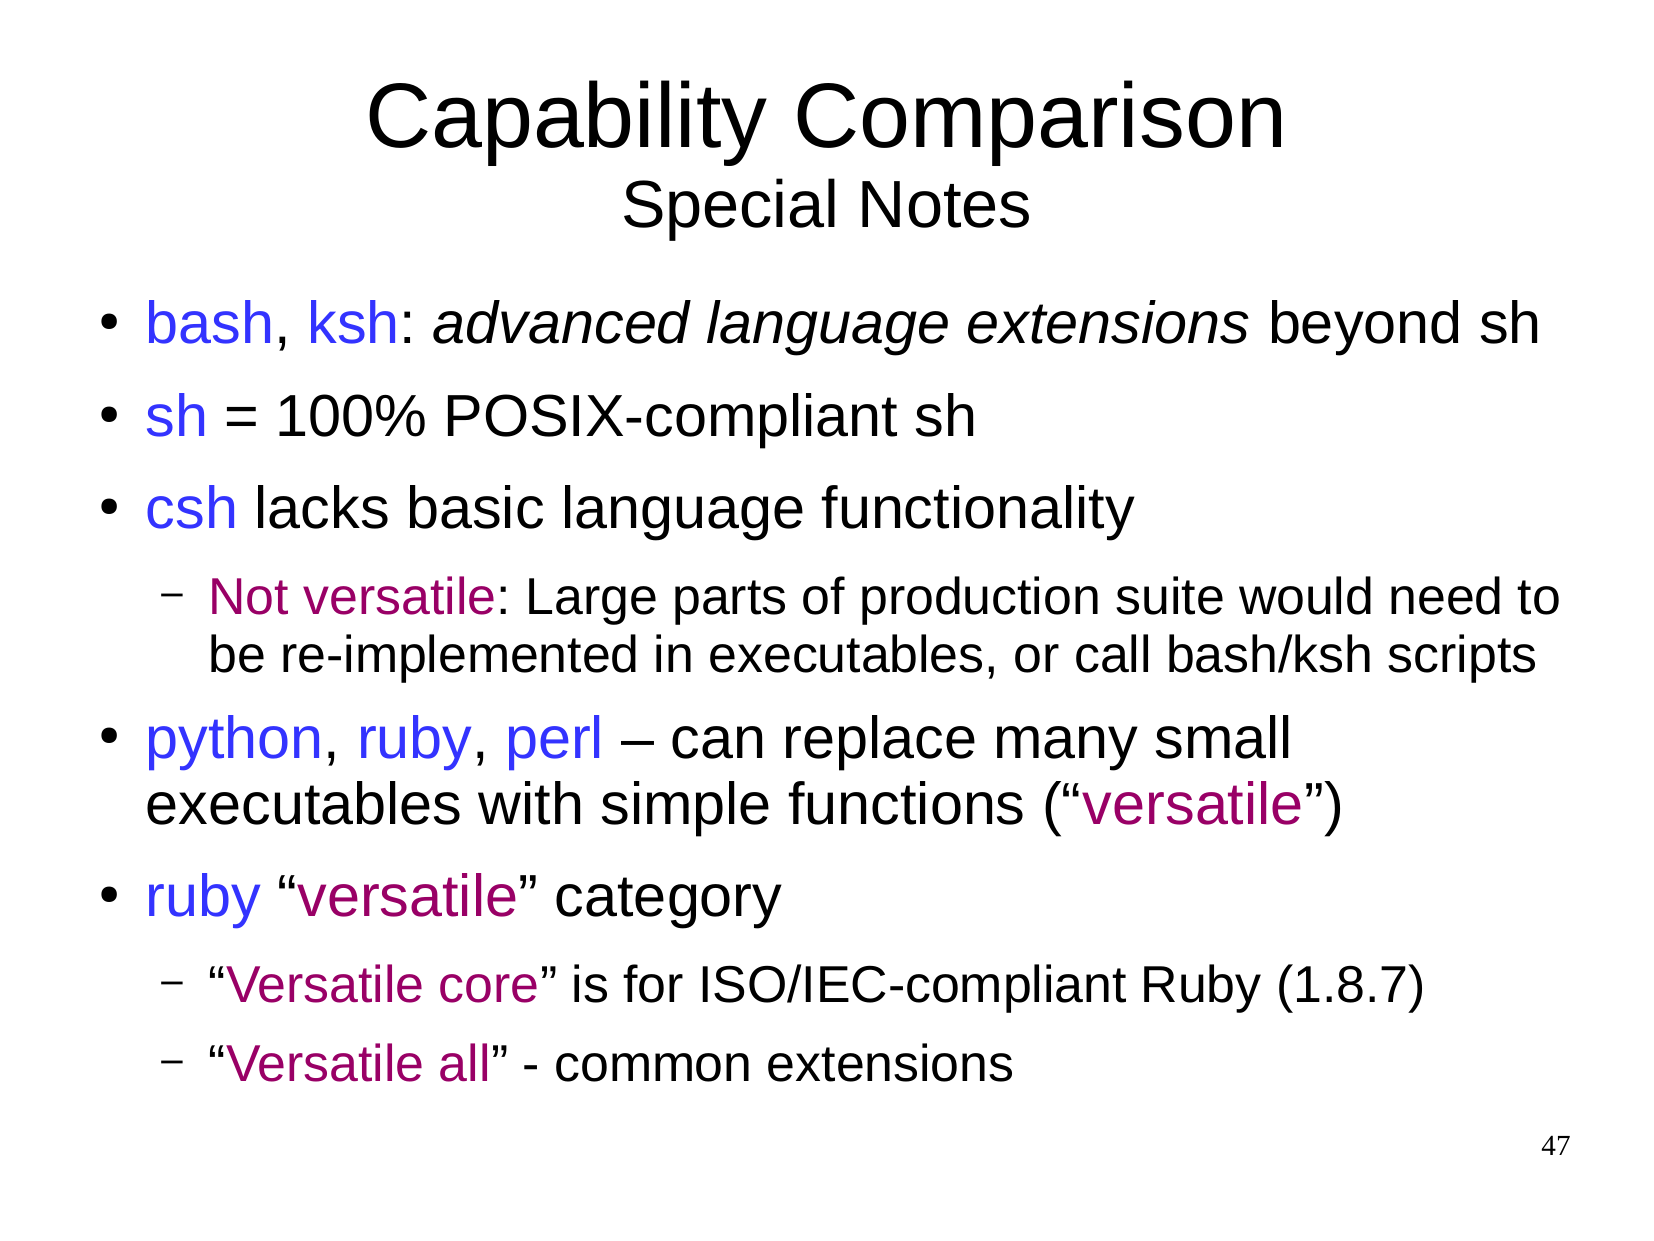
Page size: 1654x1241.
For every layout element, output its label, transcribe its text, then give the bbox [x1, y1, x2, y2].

title Capability Comparison Special Notes [82, 49, 1571, 257]
list bash, ksh: advanced language extensions beyond sh sh = 100% POSIX-compliant sh csh lacks basic language functionality Not versatile: Large parts of production suite would need to be re-implemented in executables, or call bash/ksh scripts python, ruby, perl – can replace many small executables with simple functions (“versatile”) ruby “versatile” category “Versatile core” is for ISO/IEC-compliant Ruby (1.8.7) “Versatile all” - common extensions [82, 290, 1571, 1156]
